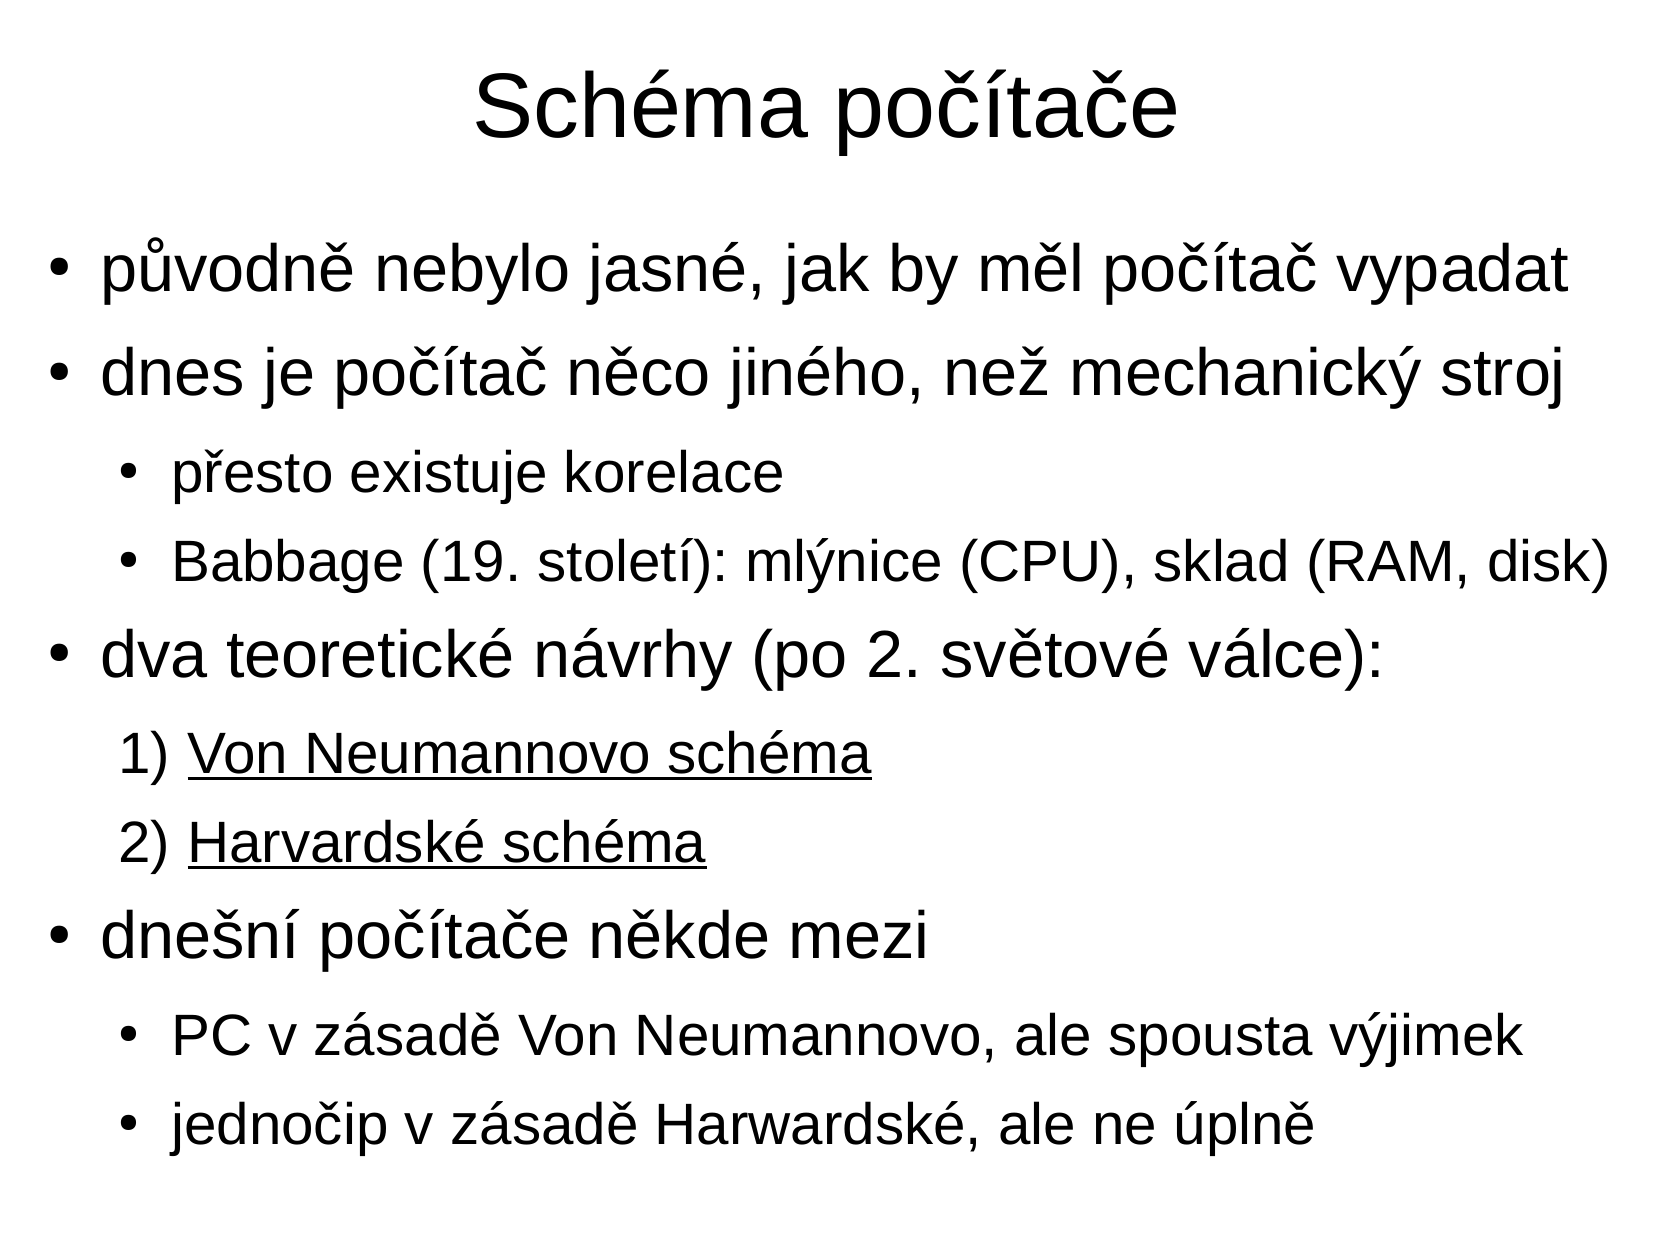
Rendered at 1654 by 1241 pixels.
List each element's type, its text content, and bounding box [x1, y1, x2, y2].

title Schéma počítače [82, 9, 1571, 202]
list původně nebylo jasné, jak by měl počítač vypadat dnes je počítač něco jiného, než mechanický stroj přesto existuje korelace Babbage (19. století): mlýnice (CPU), sklad (RAM, disk) dva teoretické návrhy (po 2. světové válce): Von Neumannovo schéma Harvardské schéma dnešní počítače někde mezi PC v zásadě Von Neumannovo, ale spousta výjimek jednočip v zásadě Harwardské, ale ne úplně [29, 231, 1625, 1157]
